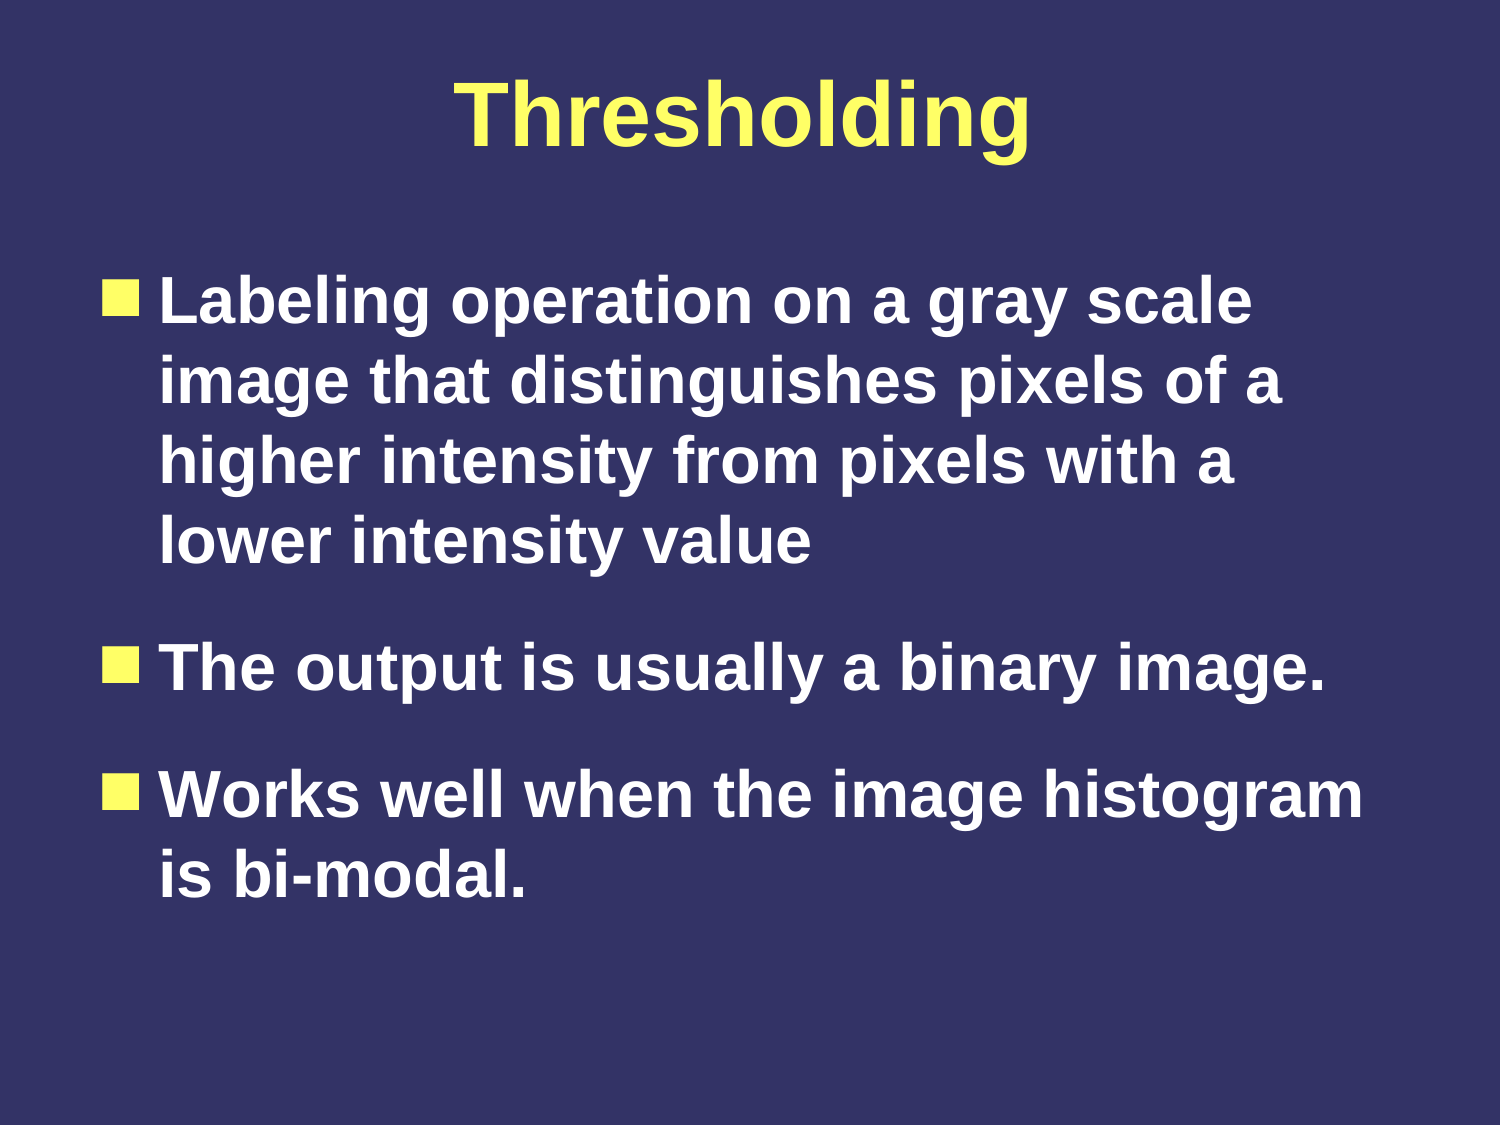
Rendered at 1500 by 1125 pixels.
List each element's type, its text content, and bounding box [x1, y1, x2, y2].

list Labeling operation on a gray scale image that distinguishes pixels of a higher intensity from pixels with a lower intensity value The output is usually a binary image. Works well when the image histogram is bi-modal. [102, 258, 1390, 1005]
title Thresholding [99, 0, 1388, 226]
